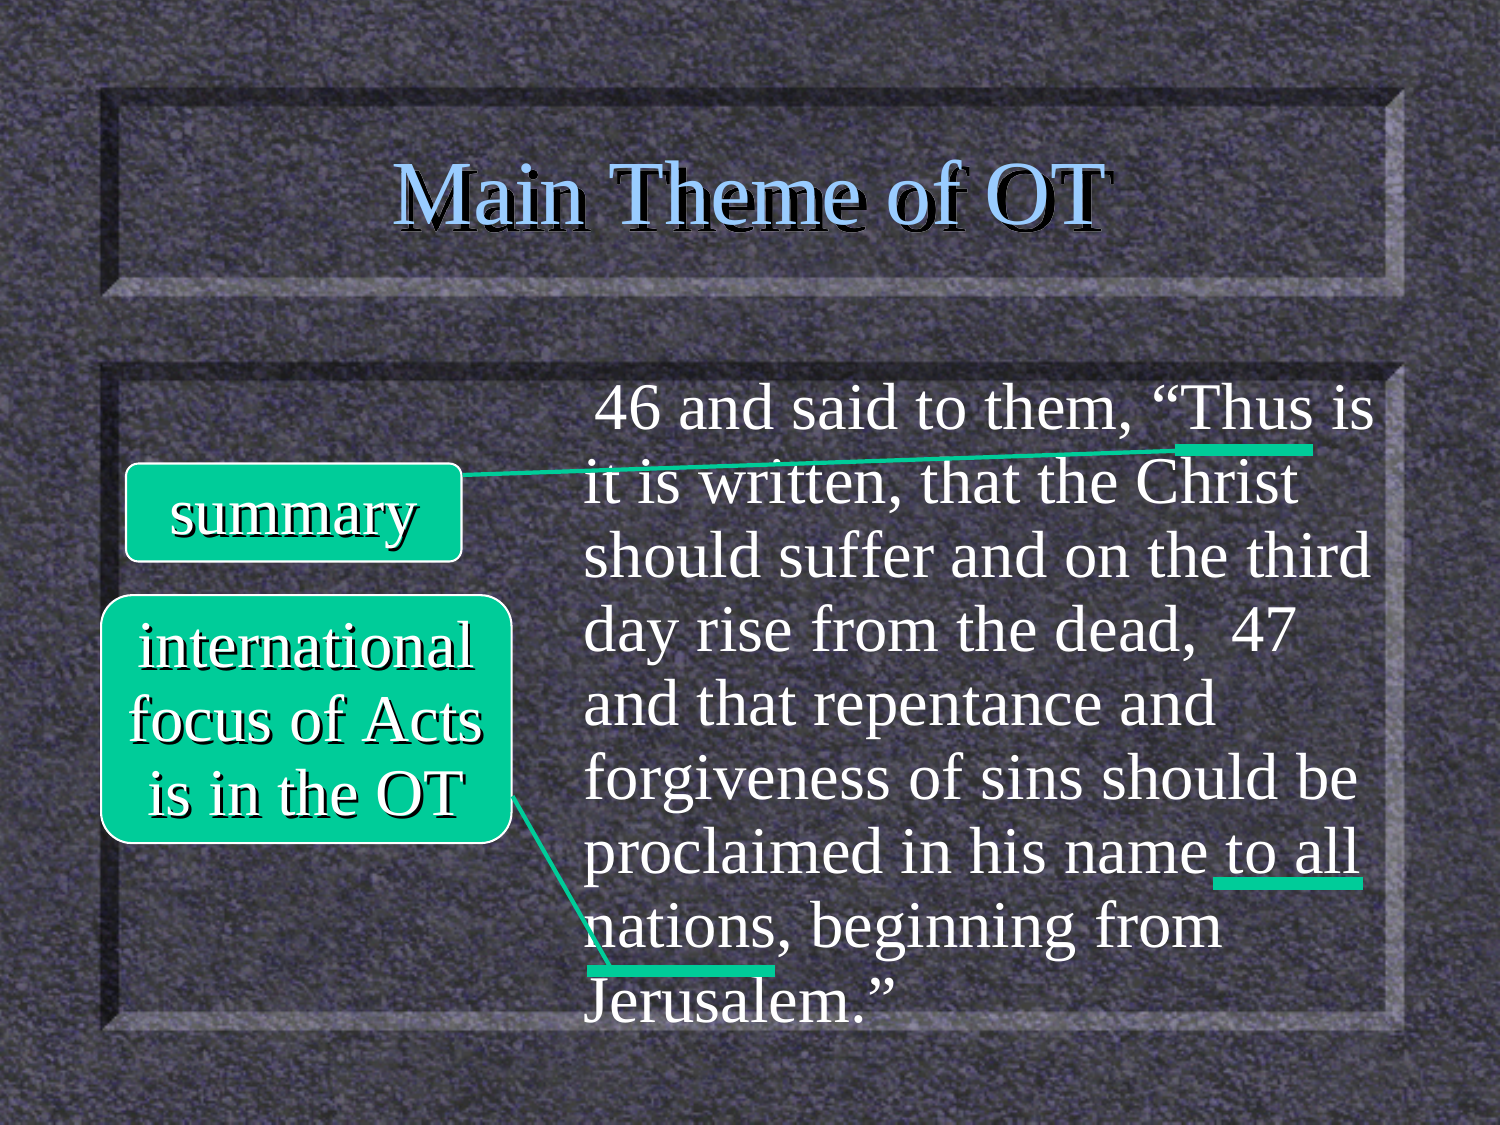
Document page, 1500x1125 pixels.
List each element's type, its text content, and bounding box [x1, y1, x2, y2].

picture [0, 0, 1500, 1125]
text_box international focus of Acts is in the OT [101, 595, 512, 844]
list 46 and said to them, “Thus is it is written, that the Christ should suffer and on the third day rise from the dead, 47 and that repentance and forgiveness of sins should be proclaimed in his name to all nations, beginning from Jerusalem.” [512, 362, 1413, 1045]
text_box summary [126, 463, 462, 562]
title Main Theme of OT [150, 135, 1351, 253]
